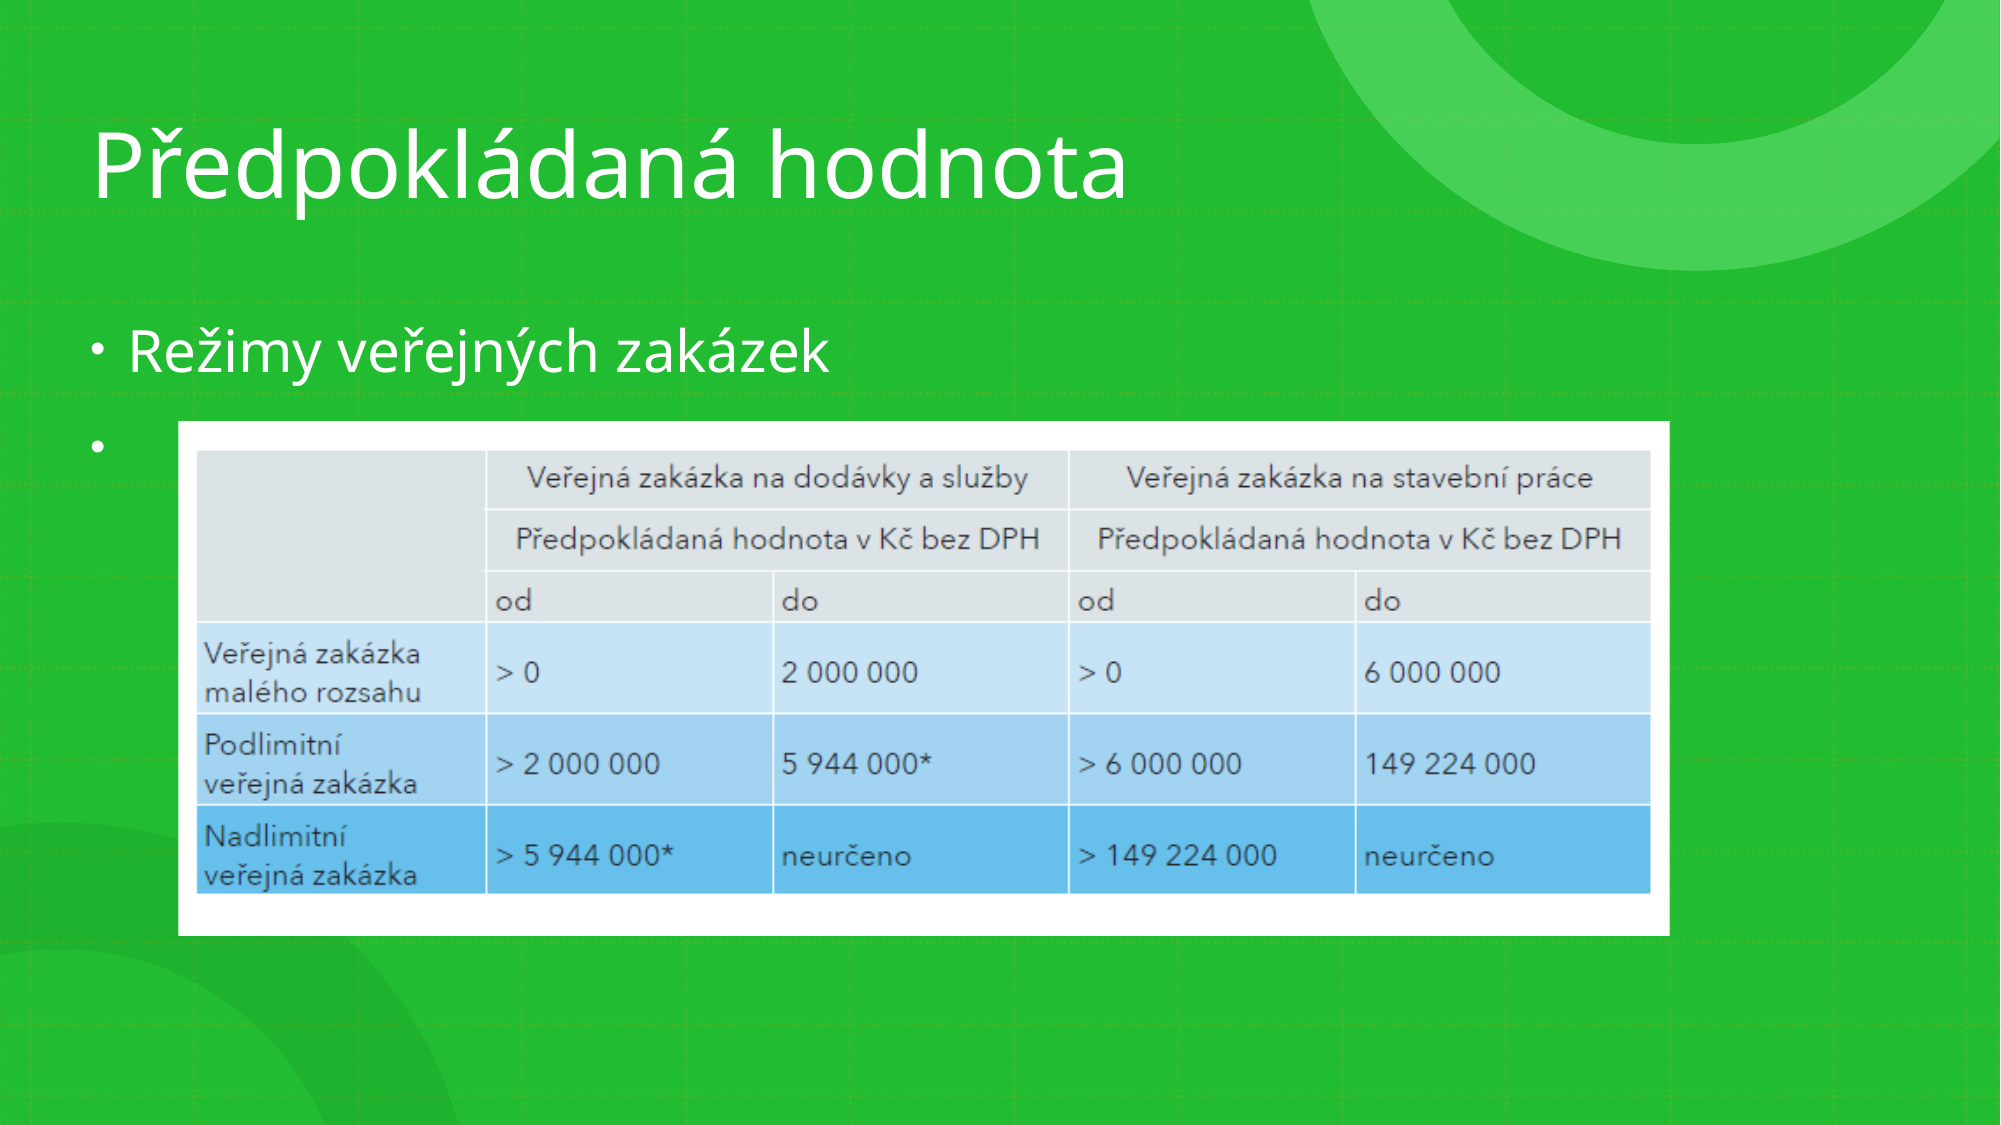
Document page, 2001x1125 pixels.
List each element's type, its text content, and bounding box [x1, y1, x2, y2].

title Předpokládaná hodnota [75, 59, 1835, 278]
picture [178, 421, 1670, 936]
list Režimy veřejných zakázek [75, 299, 1835, 1014]
